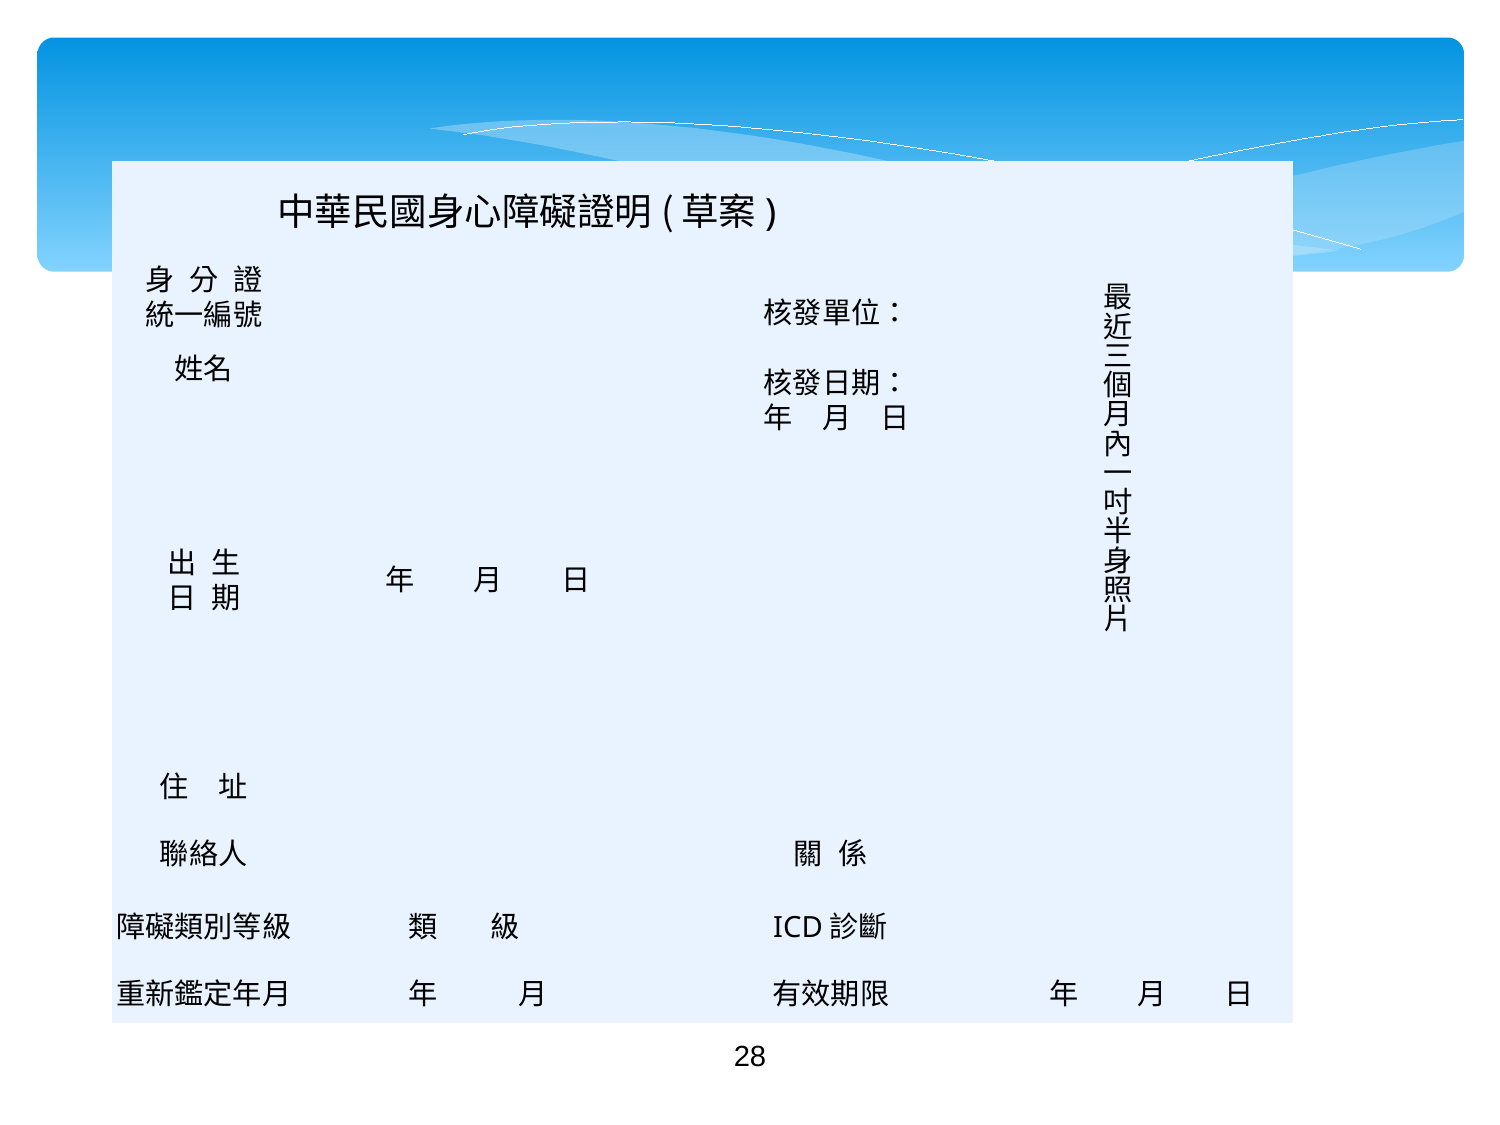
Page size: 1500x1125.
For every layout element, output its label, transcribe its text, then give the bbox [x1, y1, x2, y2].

table_cell 重新鑑定年月 [112, 962, 295, 1023]
table_cell 聯絡人 [112, 816, 295, 889]
table_header 中華民國身心障礙證明(草案) [112, 161, 941, 260]
table_cell 關 係 [732, 816, 929, 889]
table_cell [295, 260, 732, 332]
table_header 最近三個月內一吋半身照片 [941, 161, 1293, 755]
table_cell 年 月 日 [295, 404, 732, 755]
table_cell 姓名 [112, 332, 295, 404]
table_cell [295, 816, 732, 889]
table_cell [929, 816, 1293, 889]
table_cell [295, 332, 732, 404]
table_cell 核發單位： 核發日期： 年 月 日 [732, 260, 941, 755]
table_cell 年 月 [295, 962, 732, 1023]
table_cell [295, 755, 1293, 816]
table_cell 年 月 日 [929, 962, 1293, 1023]
table_cell 障礙類別等級 [112, 889, 295, 962]
table_cell [929, 889, 1293, 962]
table_cell 身 分 證 統一編號 [112, 260, 295, 332]
table_cell 住 址 [112, 755, 295, 816]
table_cell 出 生 日 期 [112, 404, 295, 755]
table_cell 有效期限 [732, 962, 929, 1023]
text_box <編號> [654, 1025, 846, 1086]
table_cell ICD診斷 [732, 889, 929, 962]
table_cell 類 級 [295, 889, 732, 962]
